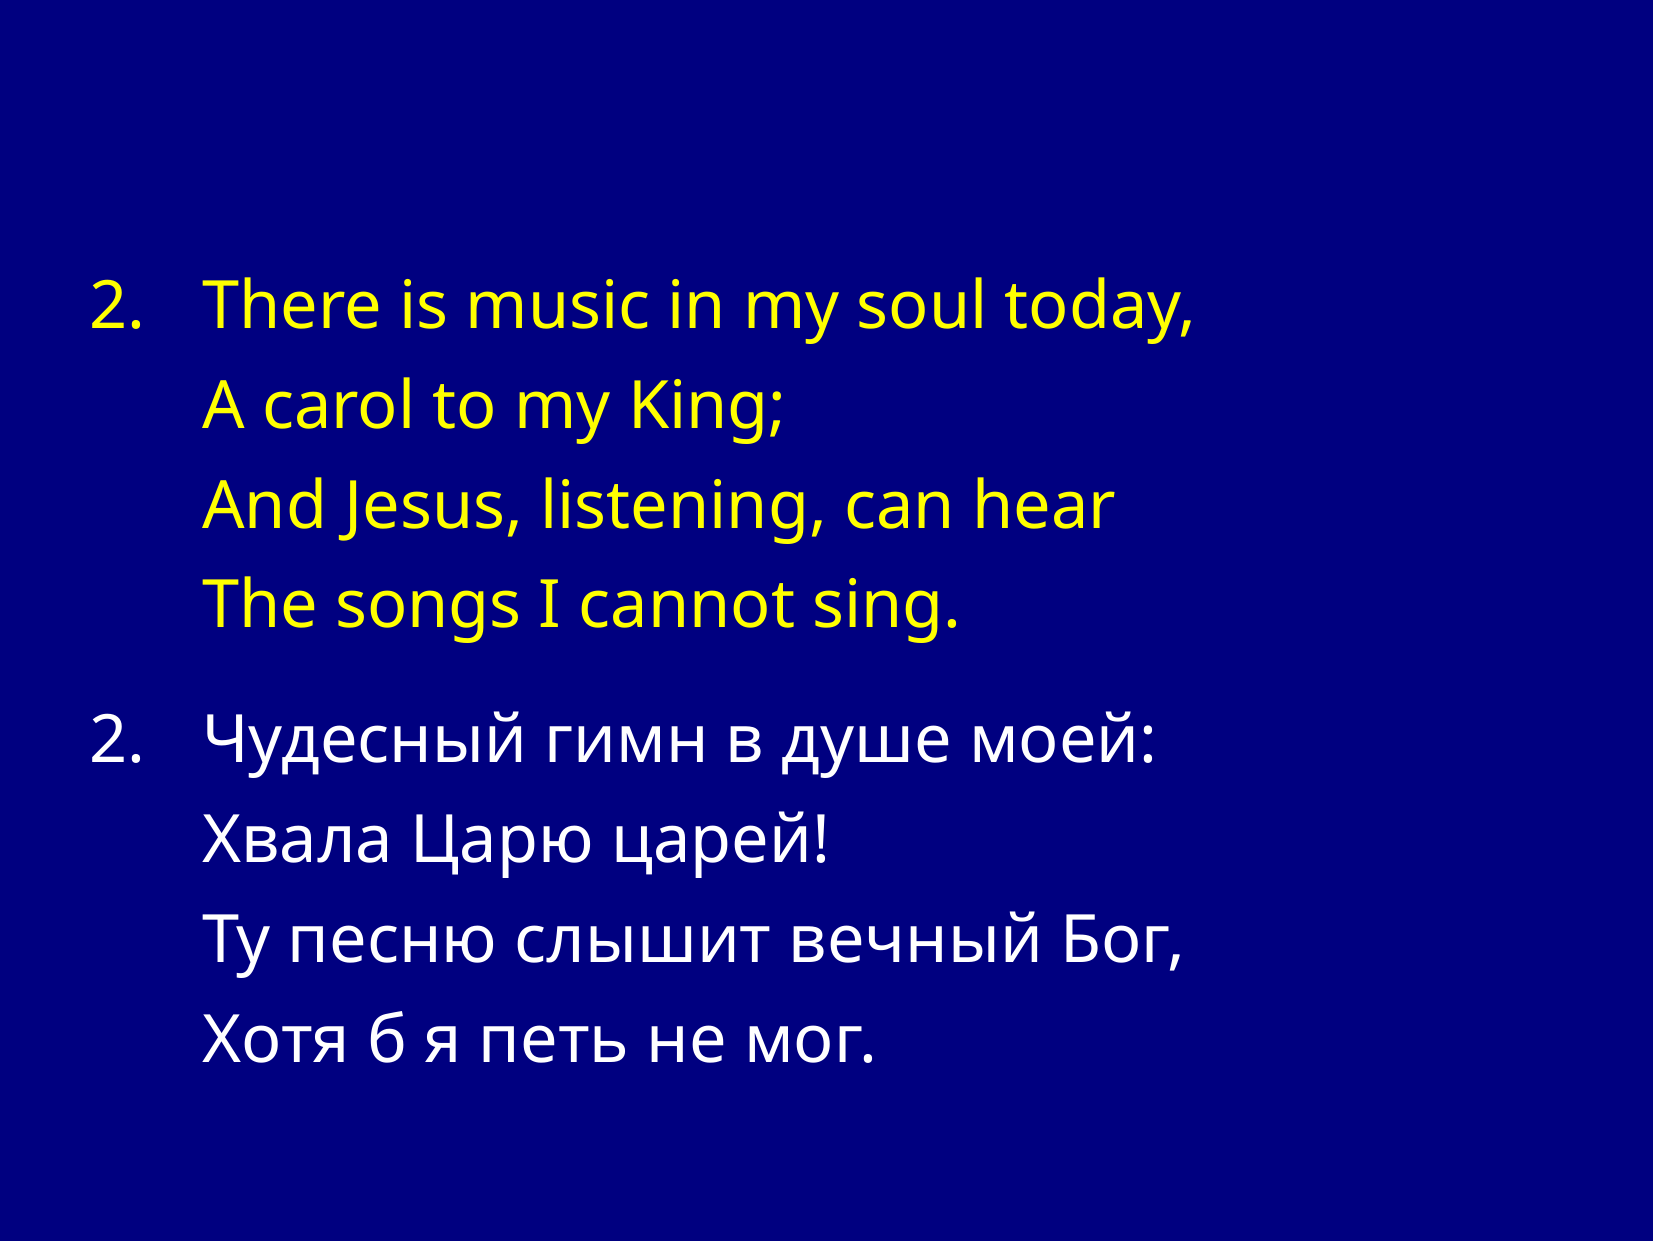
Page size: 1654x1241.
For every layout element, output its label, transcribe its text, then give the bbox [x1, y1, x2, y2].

text_box 2. There is music in my soul today, A carol to my King; And Jesus, listening, can hear The songs I cannot sing. [75, 150, 1576, 638]
text_box 2. Чудесный гимн в душе моей: Хвала Царю царей! Ту песню слышит вечный Бог, Хотя б я петь не мог. [75, 675, 1576, 1163]
